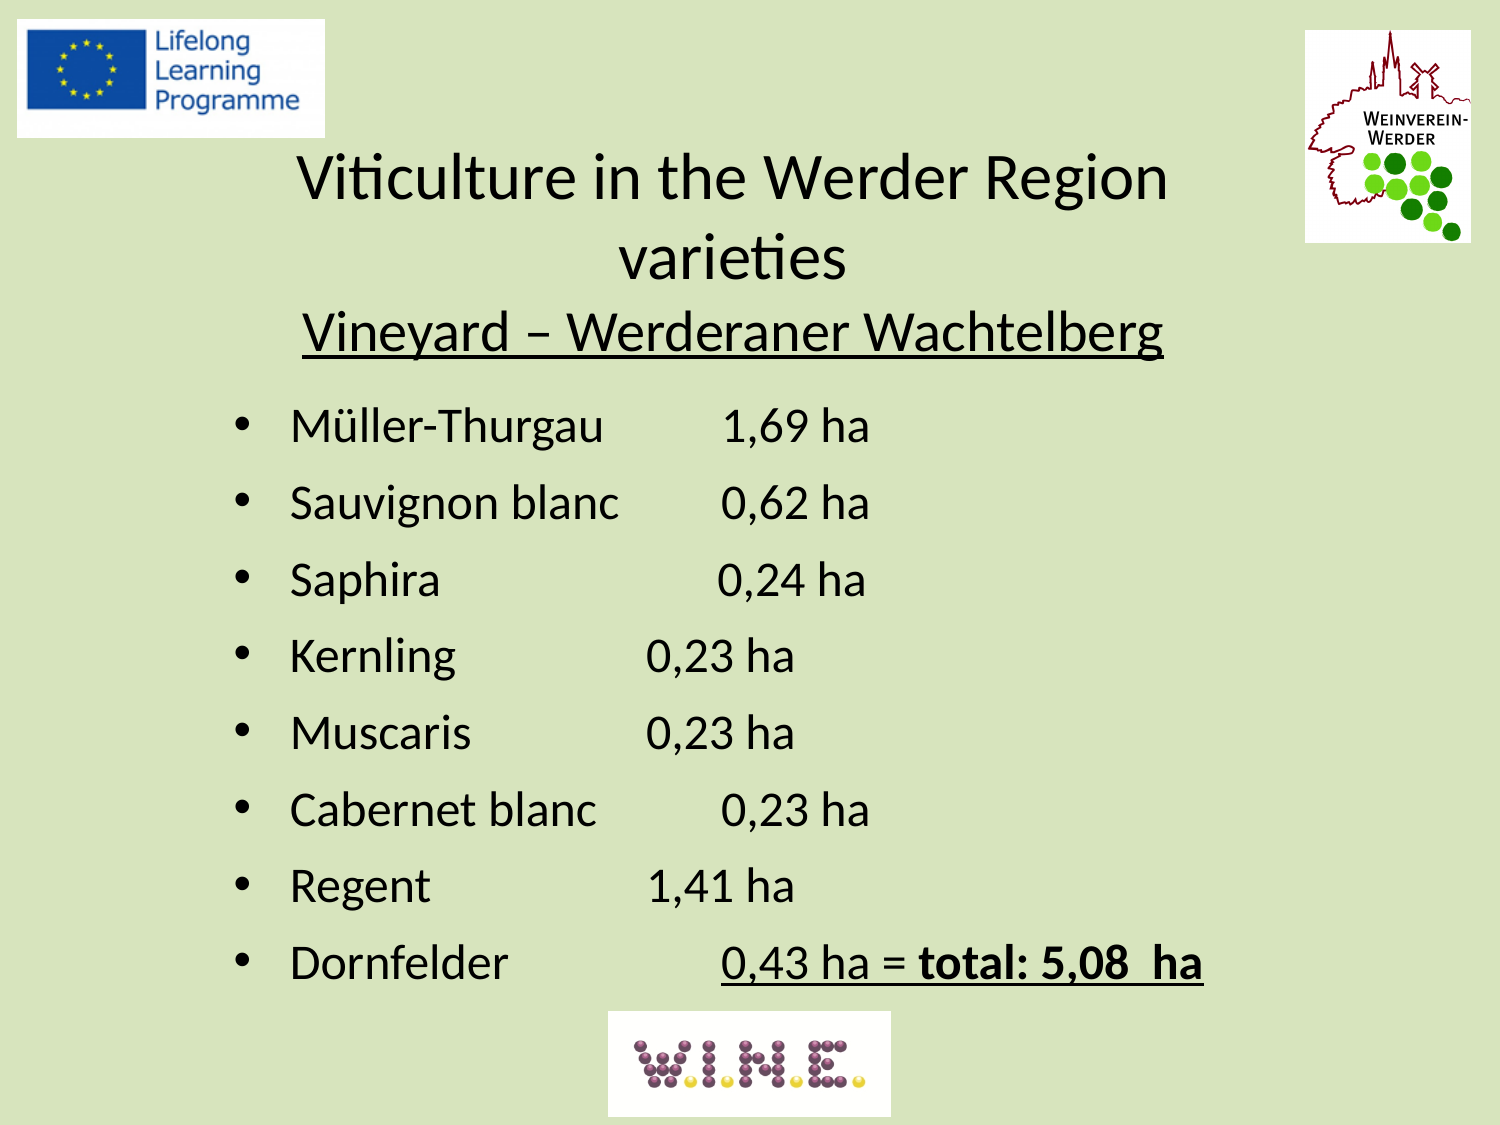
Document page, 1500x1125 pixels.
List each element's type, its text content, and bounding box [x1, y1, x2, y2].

picture [608, 1011, 891, 1117]
picture [17, 19, 325, 138]
picture [1305, 30, 1471, 243]
text_box Müller-Thurgau 1,69 ha Sauvignon blanc 0,62 ha Saphira 0,24 ha Kernling 0,23 ha Muscaris 0,23 ha Cabernet blanc 0,23 ha Regent 1,41 ha Dornfelder 0,43 ha = total: 5,08 ha [218, 385, 1400, 1005]
text_box Viticulture in the Werder Region varieties Vineyard – Werderaner Wachtelberg [88, 125, 1378, 291]
